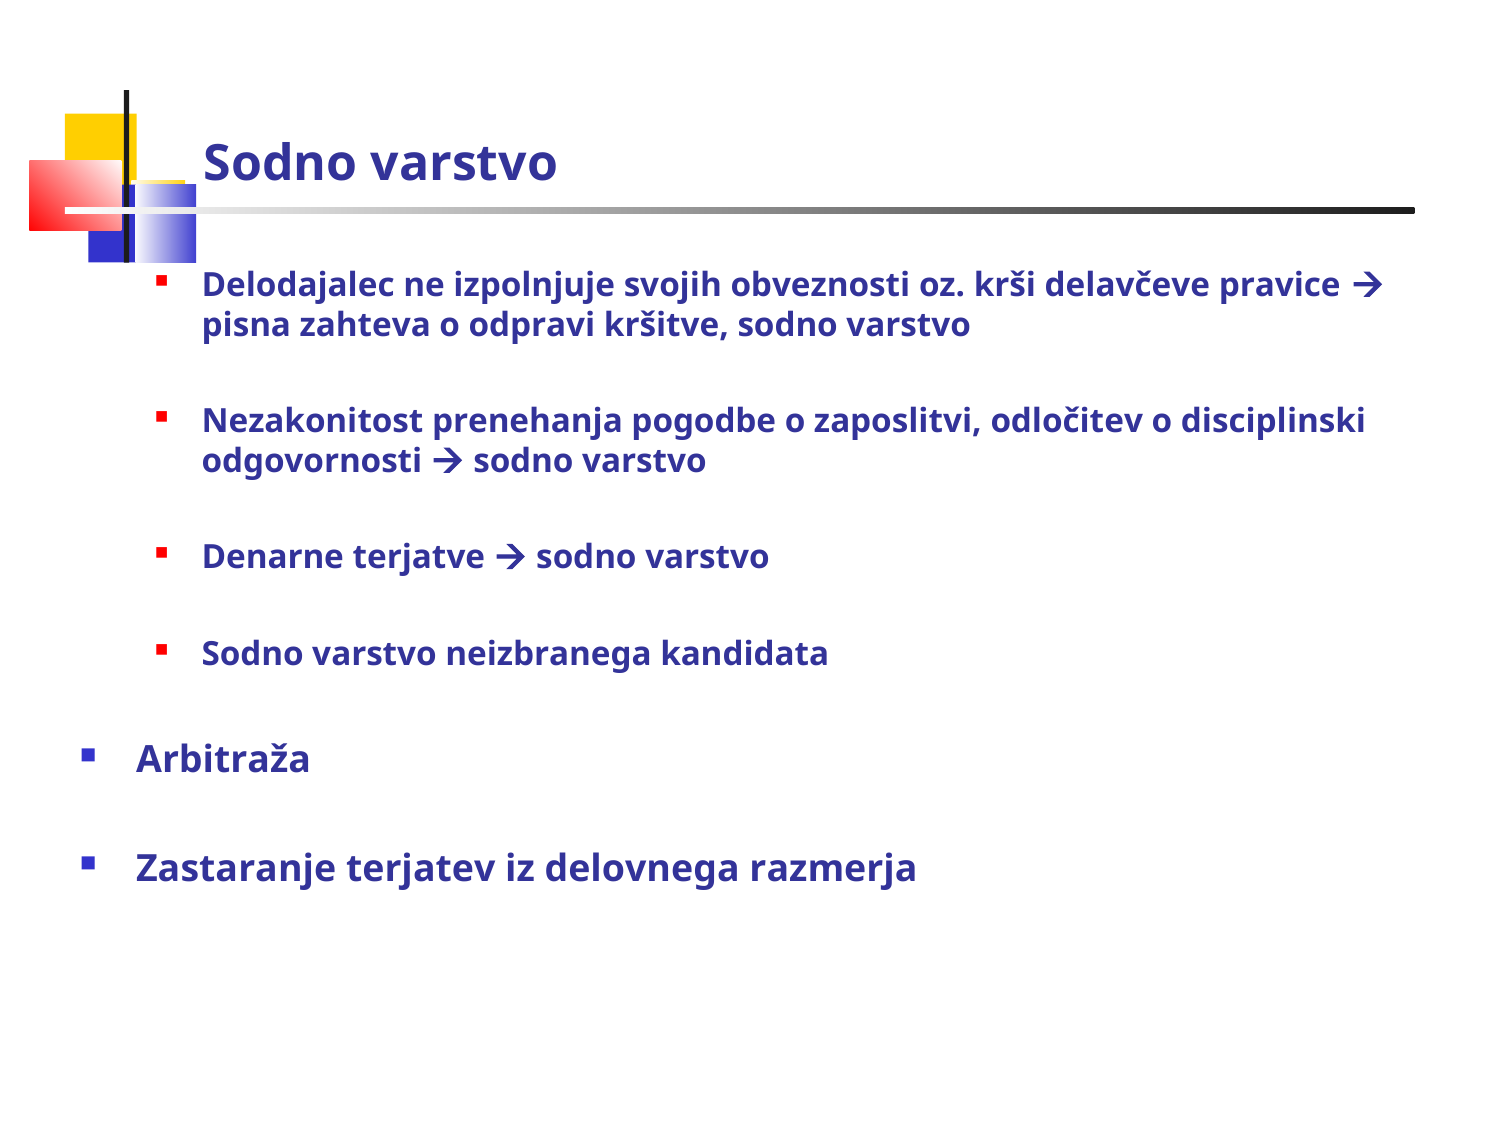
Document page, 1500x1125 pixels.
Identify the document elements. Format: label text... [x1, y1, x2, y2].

title Sodno varstvo [188, 35, 1468, 199]
list Delodajalec ne izpolnjuje svojih obveznosti oz. krši delavčeve pravice  pisna zahteva o odpravi kršitve, sodno varstvo Nezakonitost prenehanja pogodbe o zaposlitvi, odločitev o disciplinski odgovornosti  sodno varstvo Denarne terjatve  sodno varstvo Sodno varstvo neizbranega kandidata Arbitraža Zastaranje terjatev iz delovnega razmerja [64, 255, 1415, 1005]
